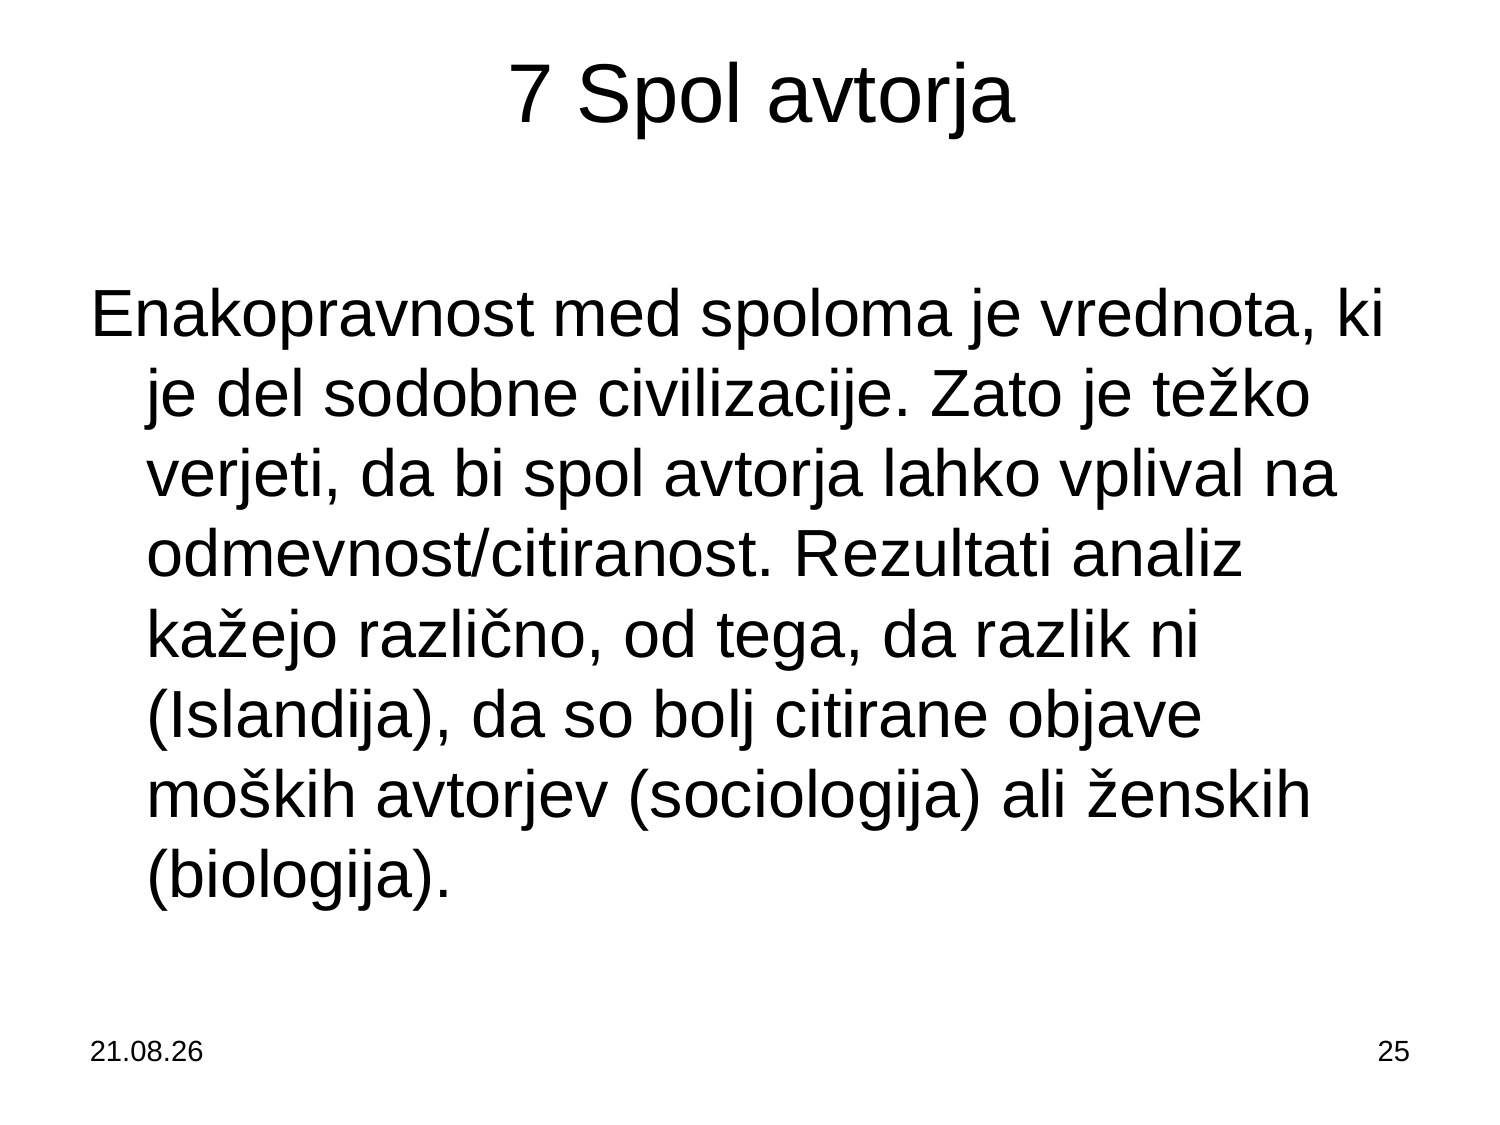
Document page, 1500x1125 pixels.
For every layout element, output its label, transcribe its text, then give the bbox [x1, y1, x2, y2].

text_box <number> [1074, 1024, 1426, 1103]
text_box 05.11.14 [74, 1024, 426, 1103]
list Enakopravnost med spoloma je vrednota, ki je del sodobne civilizacije. Zato je težko verjeti, da bi spol avtorja lahko vplival na odmevnost/citiranost. Rezultati analiz kažejo različno, od tega, da razlik ni (Islandija), da so bolj citirane objave moških avtorjev (sociologija) ali ženskih (biologija). [75, 262, 1426, 1006]
title 7 Spol avtorja [75, 31, 1426, 247]
